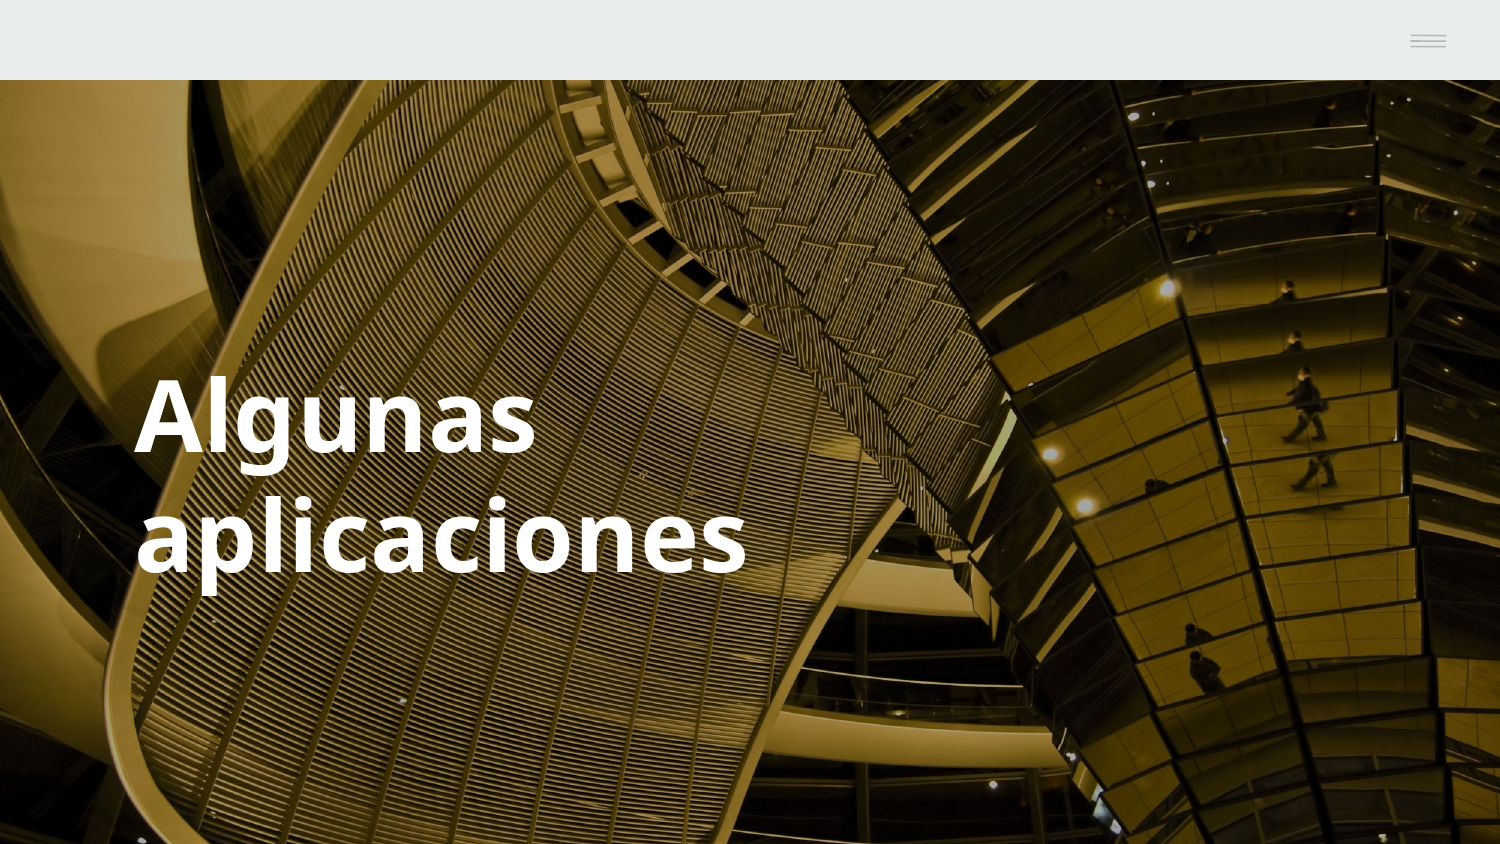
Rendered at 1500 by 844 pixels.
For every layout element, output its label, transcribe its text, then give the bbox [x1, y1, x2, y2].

picture [0, 80, 1500, 844]
title Algunas aplicaciones [119, 337, 1086, 587]
